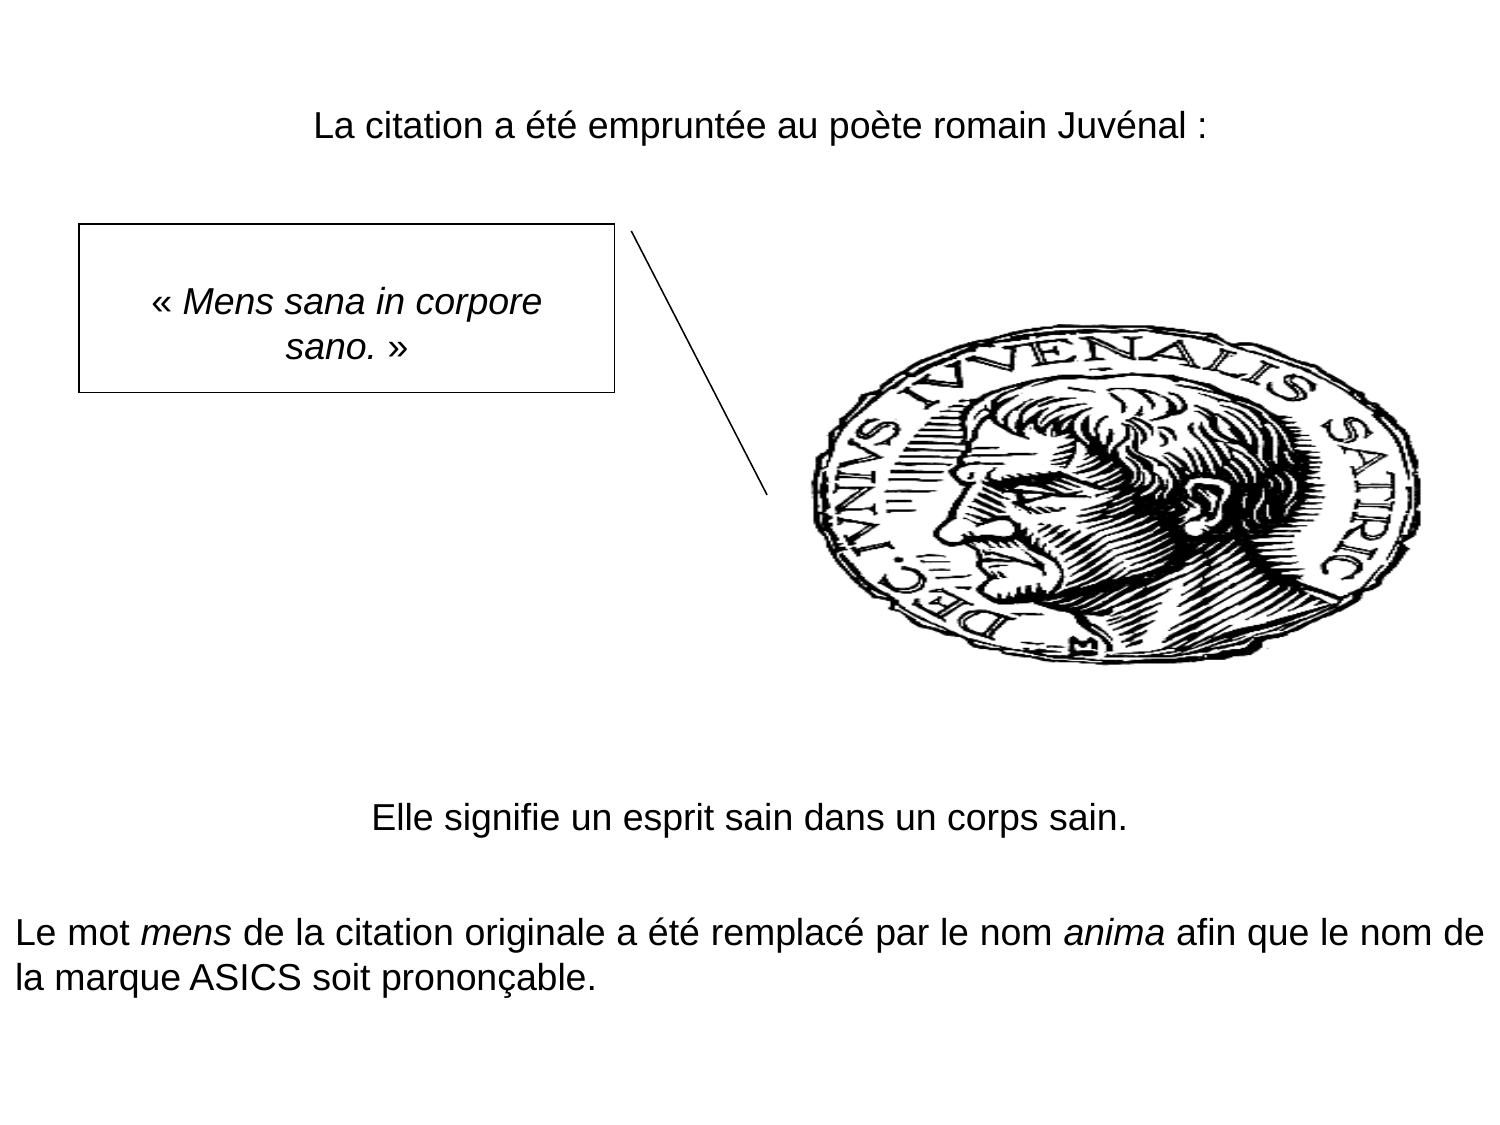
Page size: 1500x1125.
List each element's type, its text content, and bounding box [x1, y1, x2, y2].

text_box La citation a été empruntée au poète romain Juvénal : [21, 93, 1500, 154]
text_box « Mens sana in corpore sano. » [79, 224, 615, 393]
text_box Le mot mens de la citation originale a été remplacé par le nom anima afin que le nom de la marque ASICS soit prononçable. [0, 900, 1500, 1006]
text_box Elle signifie un esprit sain dans un corps sain. [0, 784, 1500, 845]
picture [797, 305, 1436, 678]
